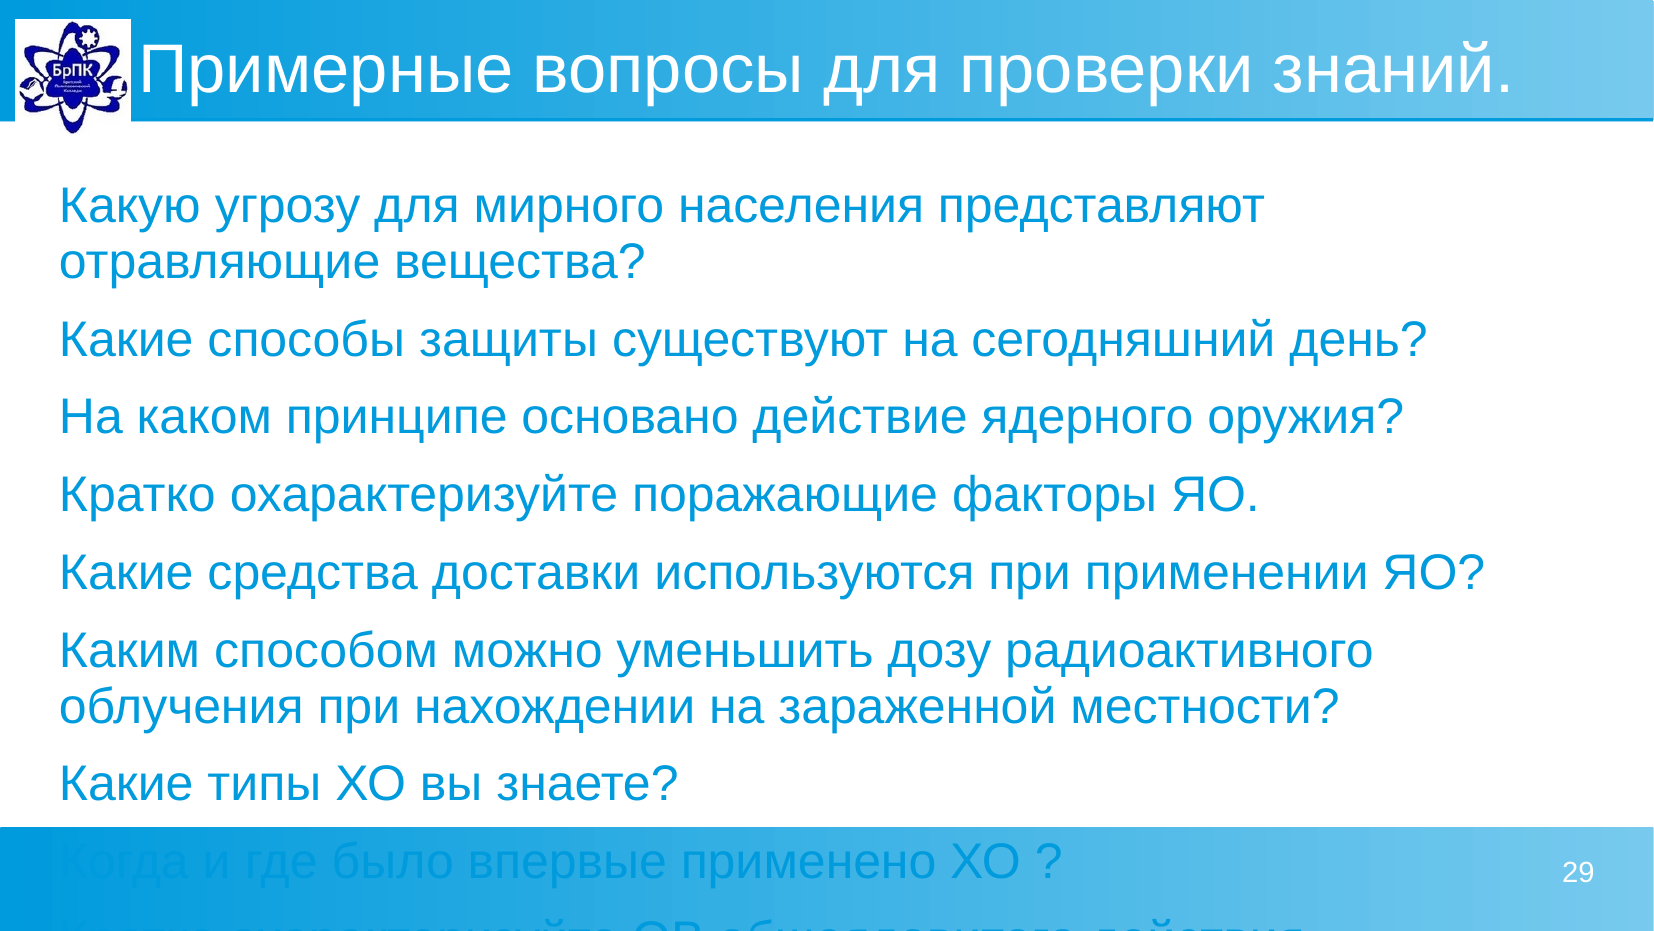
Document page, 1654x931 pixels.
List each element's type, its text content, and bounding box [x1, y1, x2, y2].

picture [15, 20, 131, 135]
list Какую угрозу для мирного населения представляют отравляющие вещества? Какие способы защиты существуют на сегодняшний день? На каком принципе основано действие ядерного оружия? Кратко охарактеризуйте поражающие факторы ЯО. Какие средства доставки используются при применении ЯО? Каким способом можно уменьшить дозу радиоактивного облучения при нахождении на зараженной местности? Какие типы ХО вы знаете? Когда и где было впервые применено ХО ? Кратко охарактеризуйте ОВ общеядовитого действия. Кратко охарактеризуйте ОВ удушающего действия. [59, 177, 1595, 768]
title Примерные вопросы для проверки знаний. [131, 30, 1595, 108]
